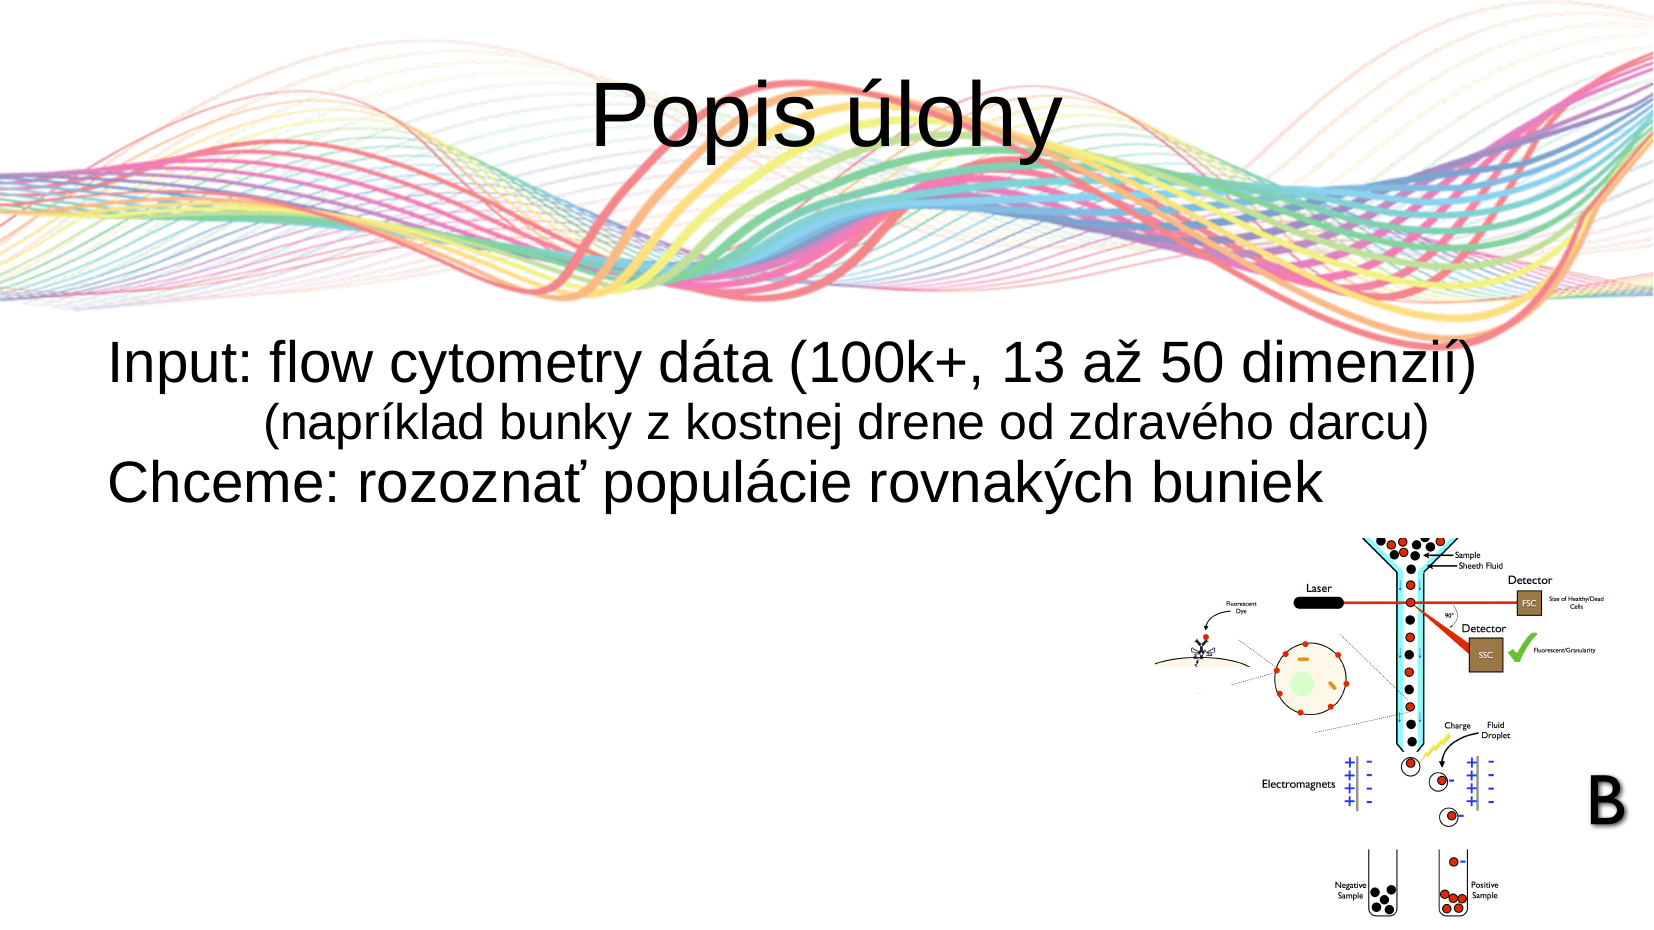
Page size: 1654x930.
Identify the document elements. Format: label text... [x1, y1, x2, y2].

title Popis úlohy [82, 37, 1571, 193]
picture [0, 0, 1654, 372]
subtitle Input: flow cytometry dáta (100k+, 13 až 50 dimenzií) (napríklad bunky z kostnej drene od zdravého darcu) Chceme: rozoznať populácie rovnakých buniek [72, 217, 1561, 757]
picture [1155, 538, 1637, 918]
